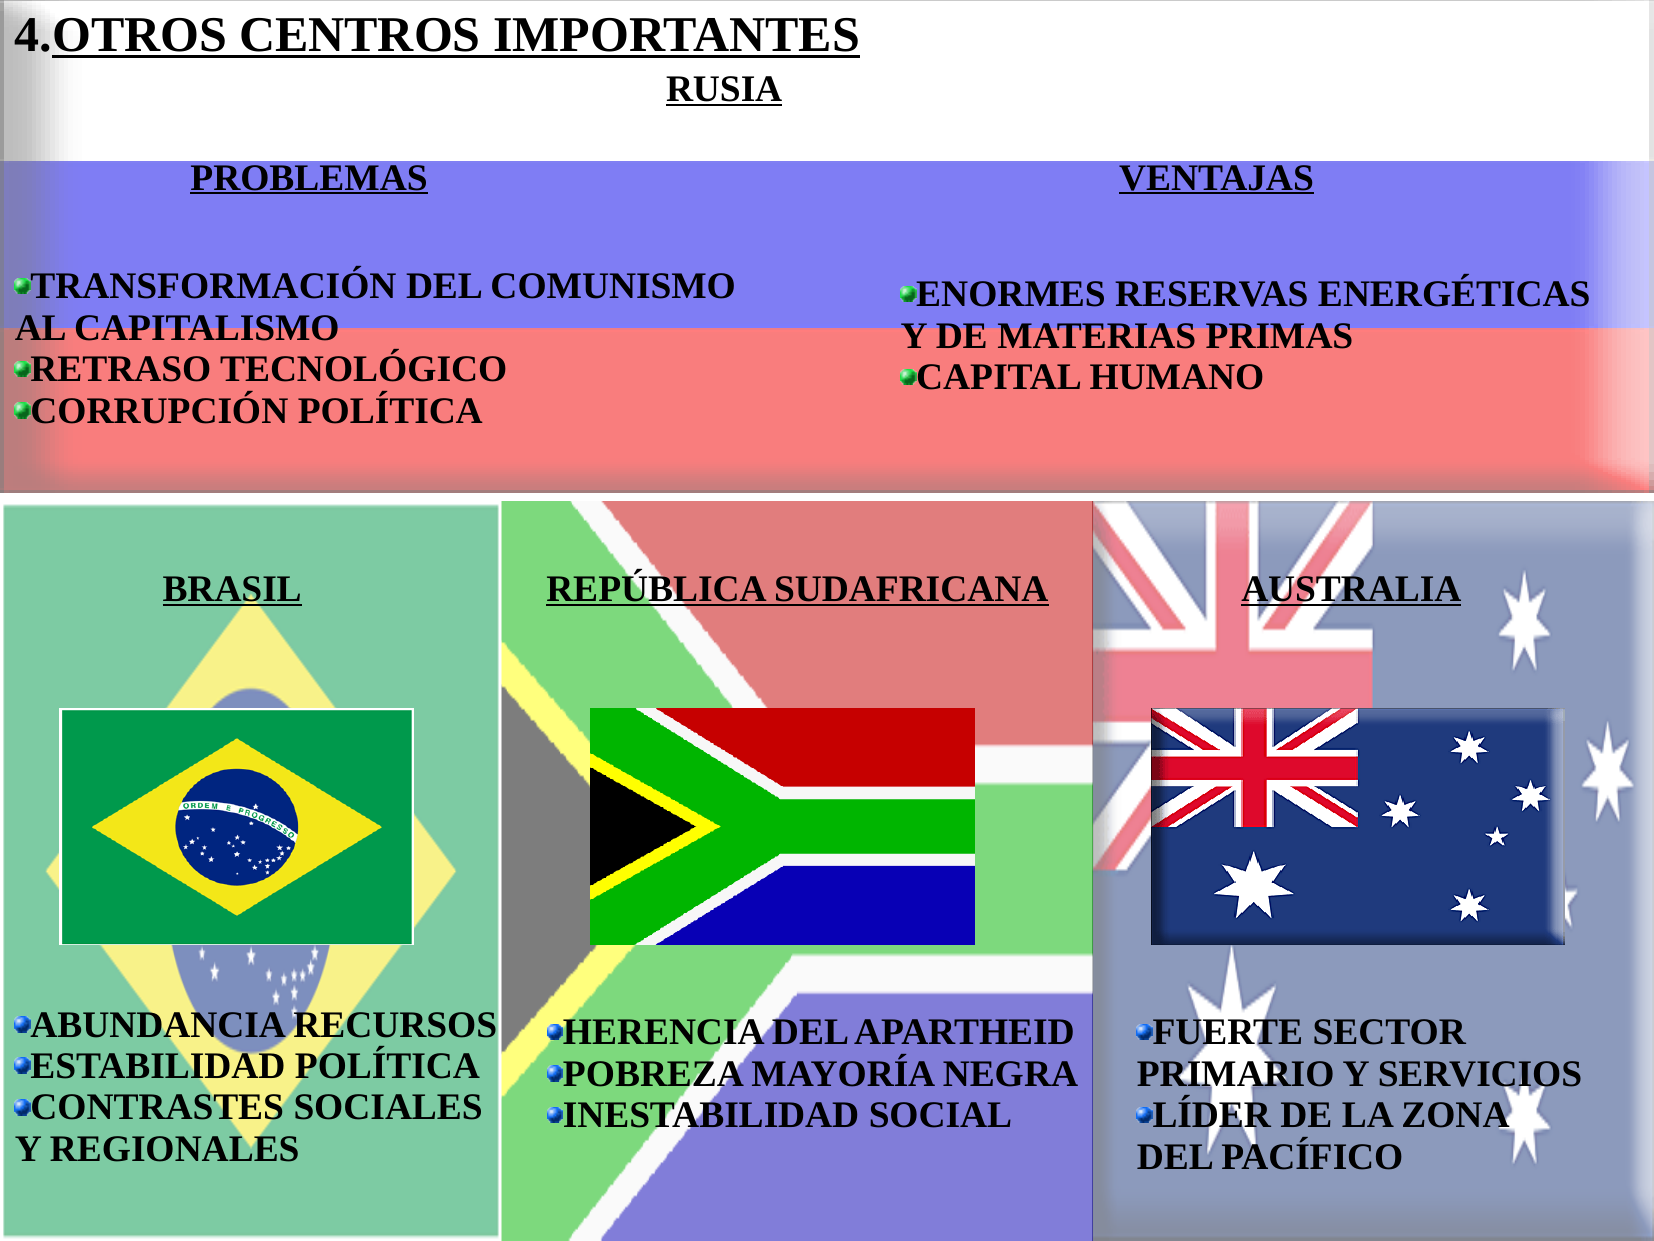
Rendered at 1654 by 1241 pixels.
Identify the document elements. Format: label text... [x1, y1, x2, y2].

picture [0, 0, 1654, 494]
text_box 4.OTROS CENTROS IMPORTANTES [0, 0, 875, 72]
text_box ENORMES RESERVAS ENERGÉTICAS Y DE MATERIAS PRIMAS CAPITAL HUMANO [885, 265, 1606, 409]
text_box PROBLEMAS [175, 149, 443, 207]
text_box RUSIA [651, 60, 798, 119]
text_box FUERTE SECTOR PRIMARIO Y SERVICIOS LÍDER DE LA ZONA DEL PACÍFICO [1122, 1003, 1597, 1189]
picture [0, 501, 1654, 1241]
text_box BRASIL [147, 561, 317, 619]
text_box REPÚBLICA SUDAFRICANA [531, 561, 1064, 619]
text_box AUSTRALIA [1226, 561, 1477, 619]
text_box ABUNDANCIA RECURSOS ESTABILIDAD POLÍTICA CONTRASTES SOCIALES Y REGIONALES [0, 996, 513, 1182]
text_box TRANSFORMACIÓN DEL COMUNISMO AL CAPITALISMO RETRASO TECNOLÓGICO CORRUPCIÓN POLÍTICA [0, 258, 752, 443]
text_box VENTAJAS [1104, 149, 1329, 207]
text_box HERENCIA DEL APARTHEID POBREZA MAYORÍA NEGRA INESTABILIDAD SOCIAL [532, 1003, 1094, 1147]
